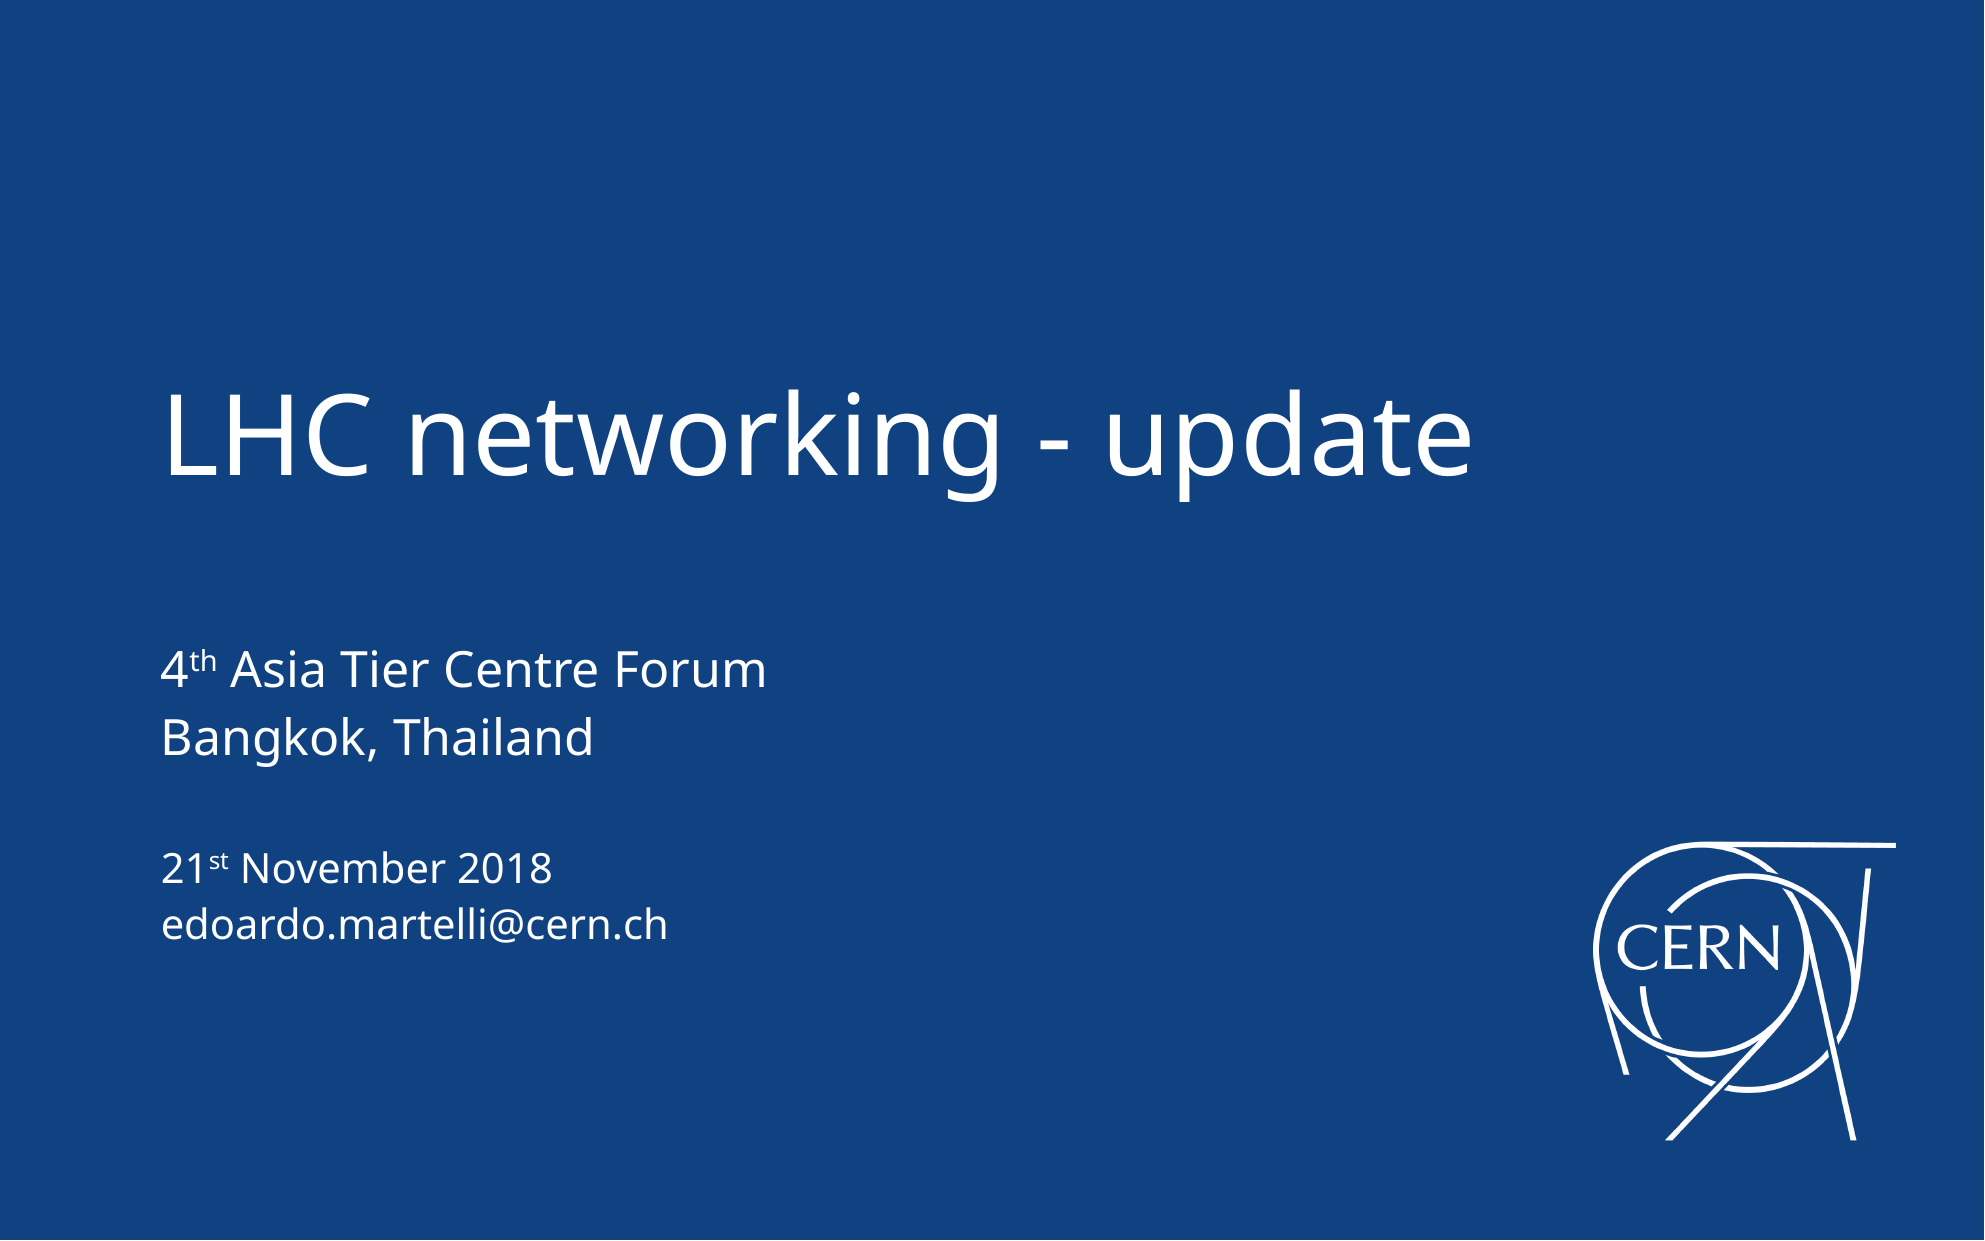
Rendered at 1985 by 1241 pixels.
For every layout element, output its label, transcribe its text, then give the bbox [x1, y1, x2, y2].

title LHC networking - update 4th Asia Tier Centre Forum Bangkok, Thailand 21st November 2018 edoardo.martelli@cern.ch [160, 347, 1849, 961]
picture [1593, 840, 1896, 1142]
